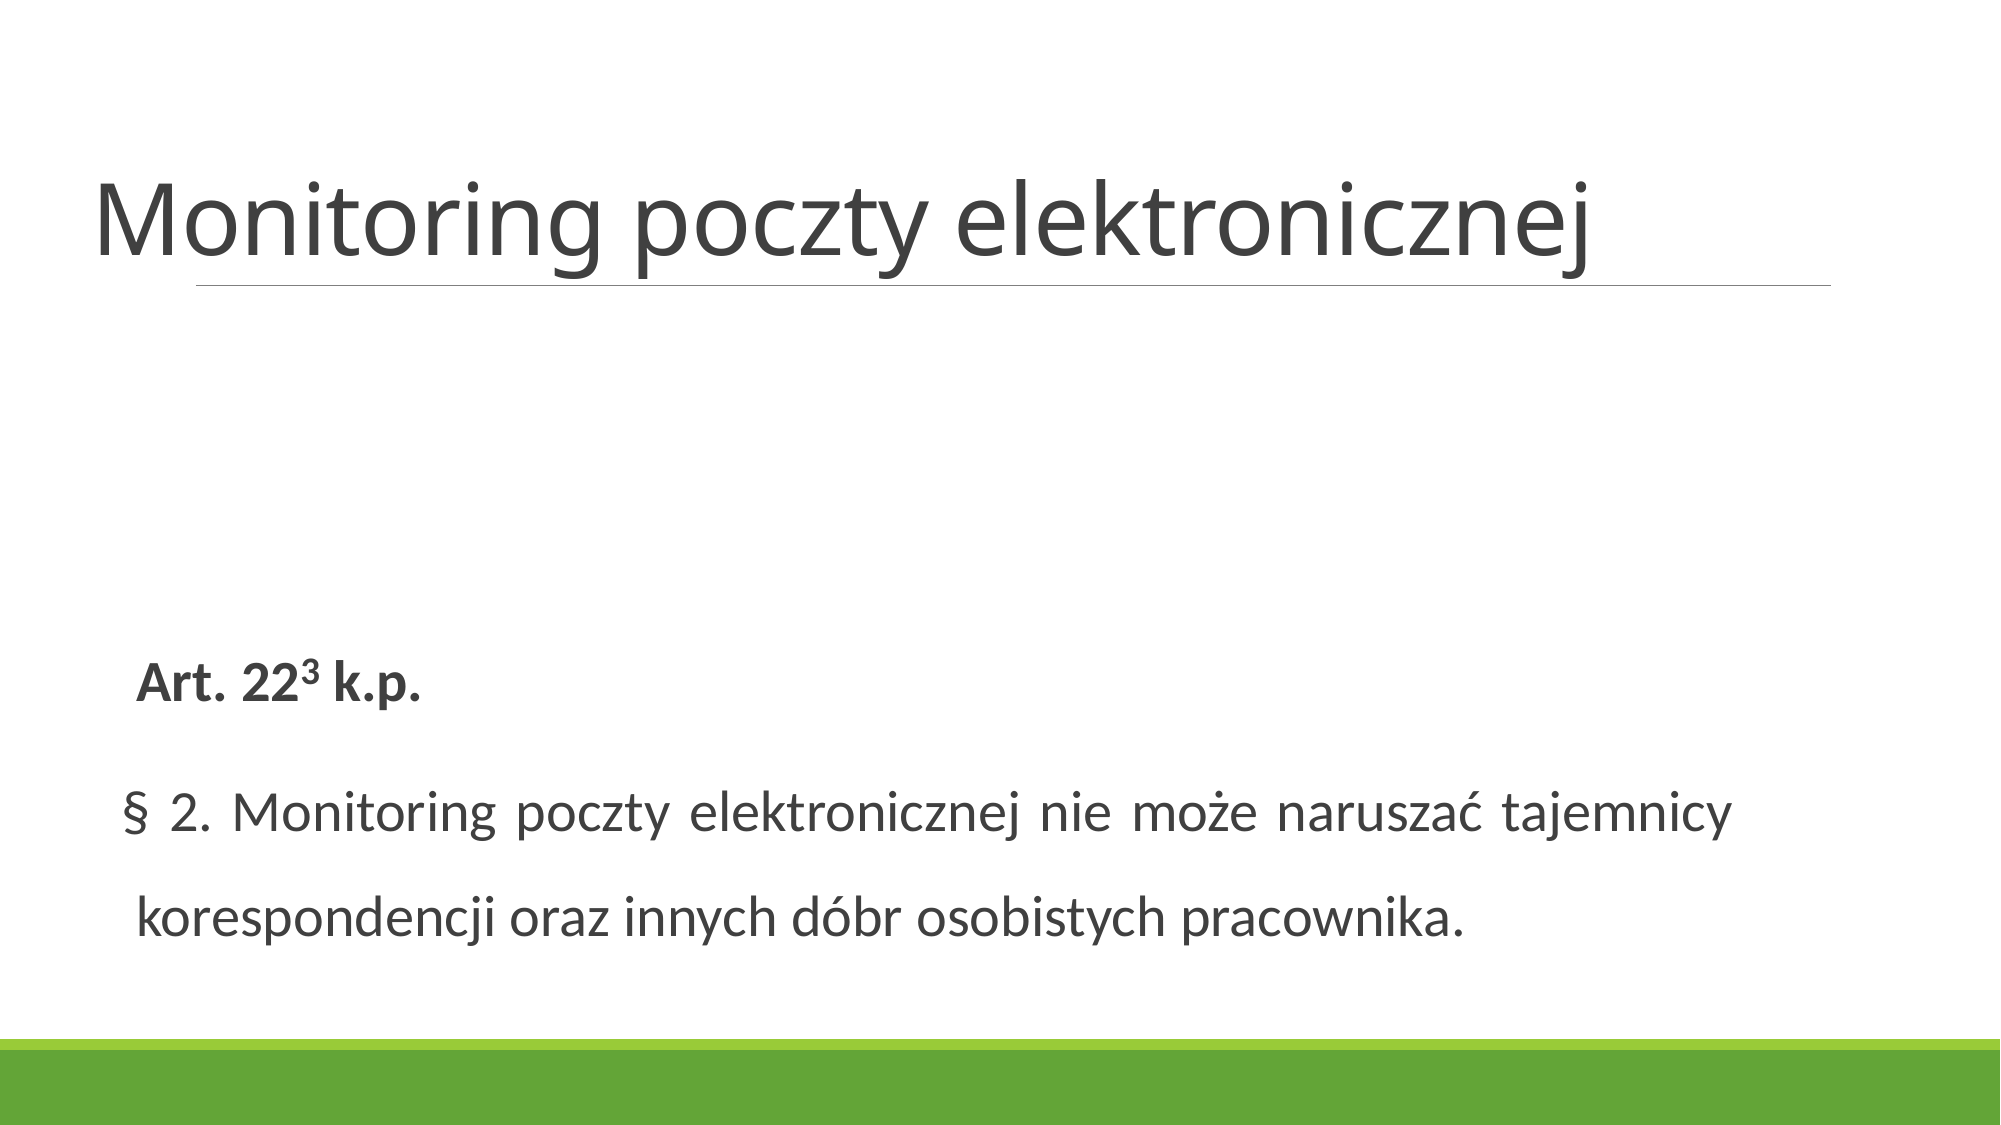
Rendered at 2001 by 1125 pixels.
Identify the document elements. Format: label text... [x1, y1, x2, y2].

title Monitoring poczty elektronicznej [76, 152, 1894, 284]
list Art. 223 k.p. § 2. Monitoring poczty elektronicznej nie może naruszać tajemnicy korespondencji oraz innych dóbr osobistych pracownika. [106, 525, 1948, 1100]
